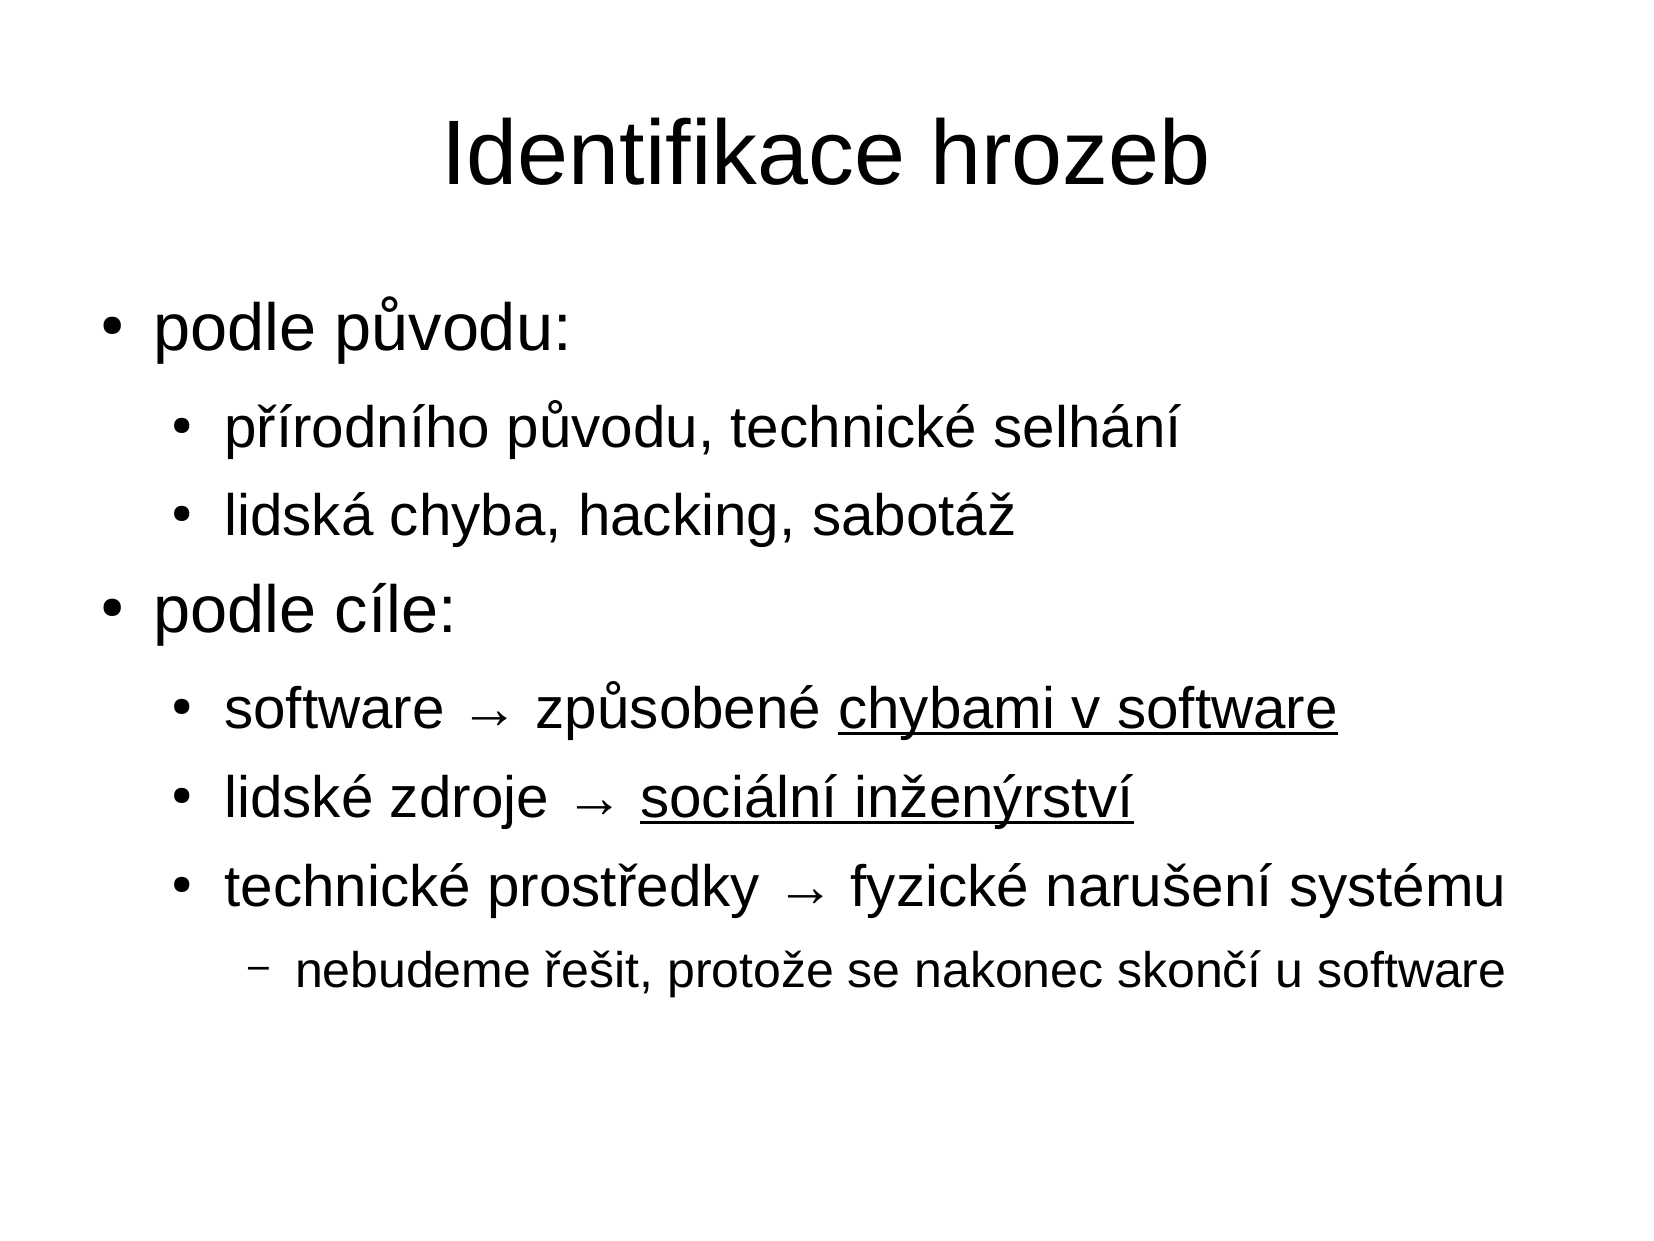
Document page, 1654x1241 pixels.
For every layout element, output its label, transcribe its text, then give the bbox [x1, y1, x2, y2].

title Identifikace hrozeb [82, 56, 1571, 250]
list podle původu: přírodního původu, technické selhání lidská chyba, hacking, sabotáž podle cíle: software → způsobené chybami v software lidské zdroje → sociální inženýrství technické prostředky → fyzické narušení systému nebudeme řešit, protože se nakonec skončí u software [82, 290, 1571, 1094]
